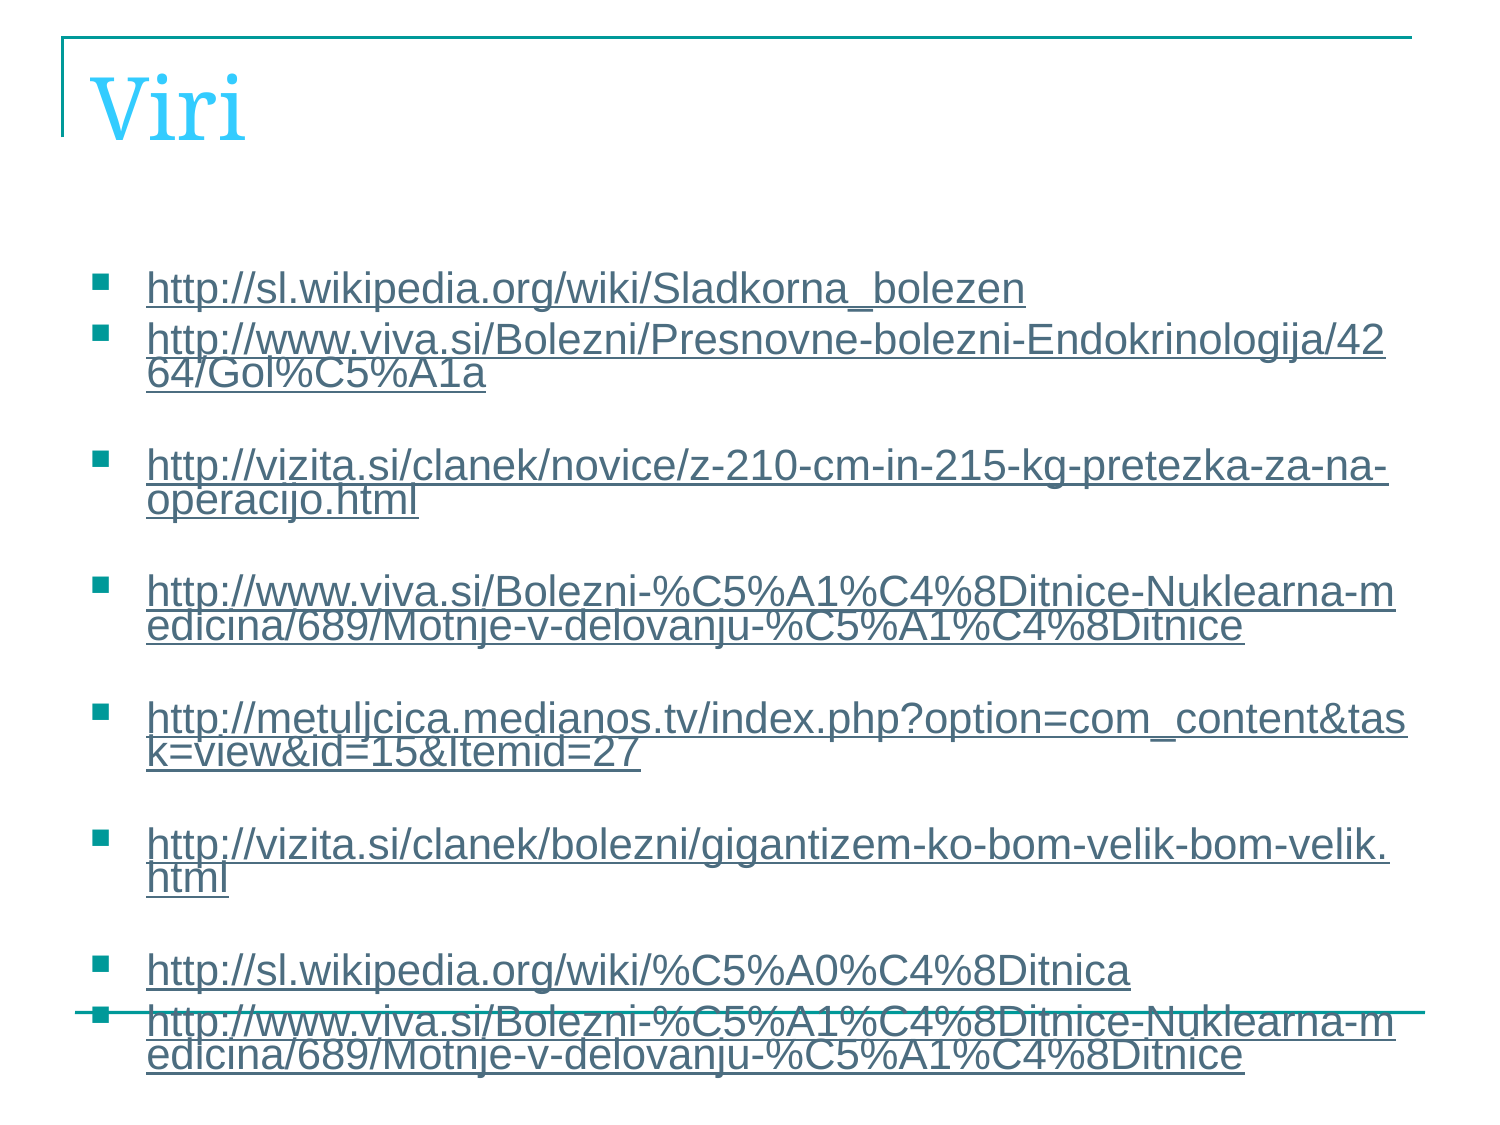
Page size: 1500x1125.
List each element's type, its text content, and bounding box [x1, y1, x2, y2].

title Viri [75, 45, 1425, 233]
list http://sl.wikipedia.org/wiki/Sladkorna_bolezen http://www.viva.si/Bolezni/Presnovne-bolezni-Endokrinologija/4264/Gol%C5%A1a http://vizita.si/clanek/novice/z-210-cm-in-215-kg-pretezka-za-na-operacijo.html http://www.viva.si/Bolezni-%C5%A1%C4%8Ditnice-Nuklearna-medicina/689/Motnje-v-delovanju-%C5%A1%C4%8Ditnice http://metuljcica.medianos.tv/index.php?option=com_content&task=view&id=15&Itemid=27 http://vizita.si/clanek/bolezni/gigantizem-ko-bom-velik-bom-velik.html http://sl.wikipedia.org/wiki/%C5%A0%C4%8Ditnica http://www.viva.si/Bolezni-%C5%A1%C4%8Ditnice-Nuklearna-medicina/689/Motnje-v-delovanju-%C5%A1%C4%8Ditnice Tatjana Kordiš: Moje telo; Ljubljana: Modrijan, 2005 [75, 262, 1425, 1006]
